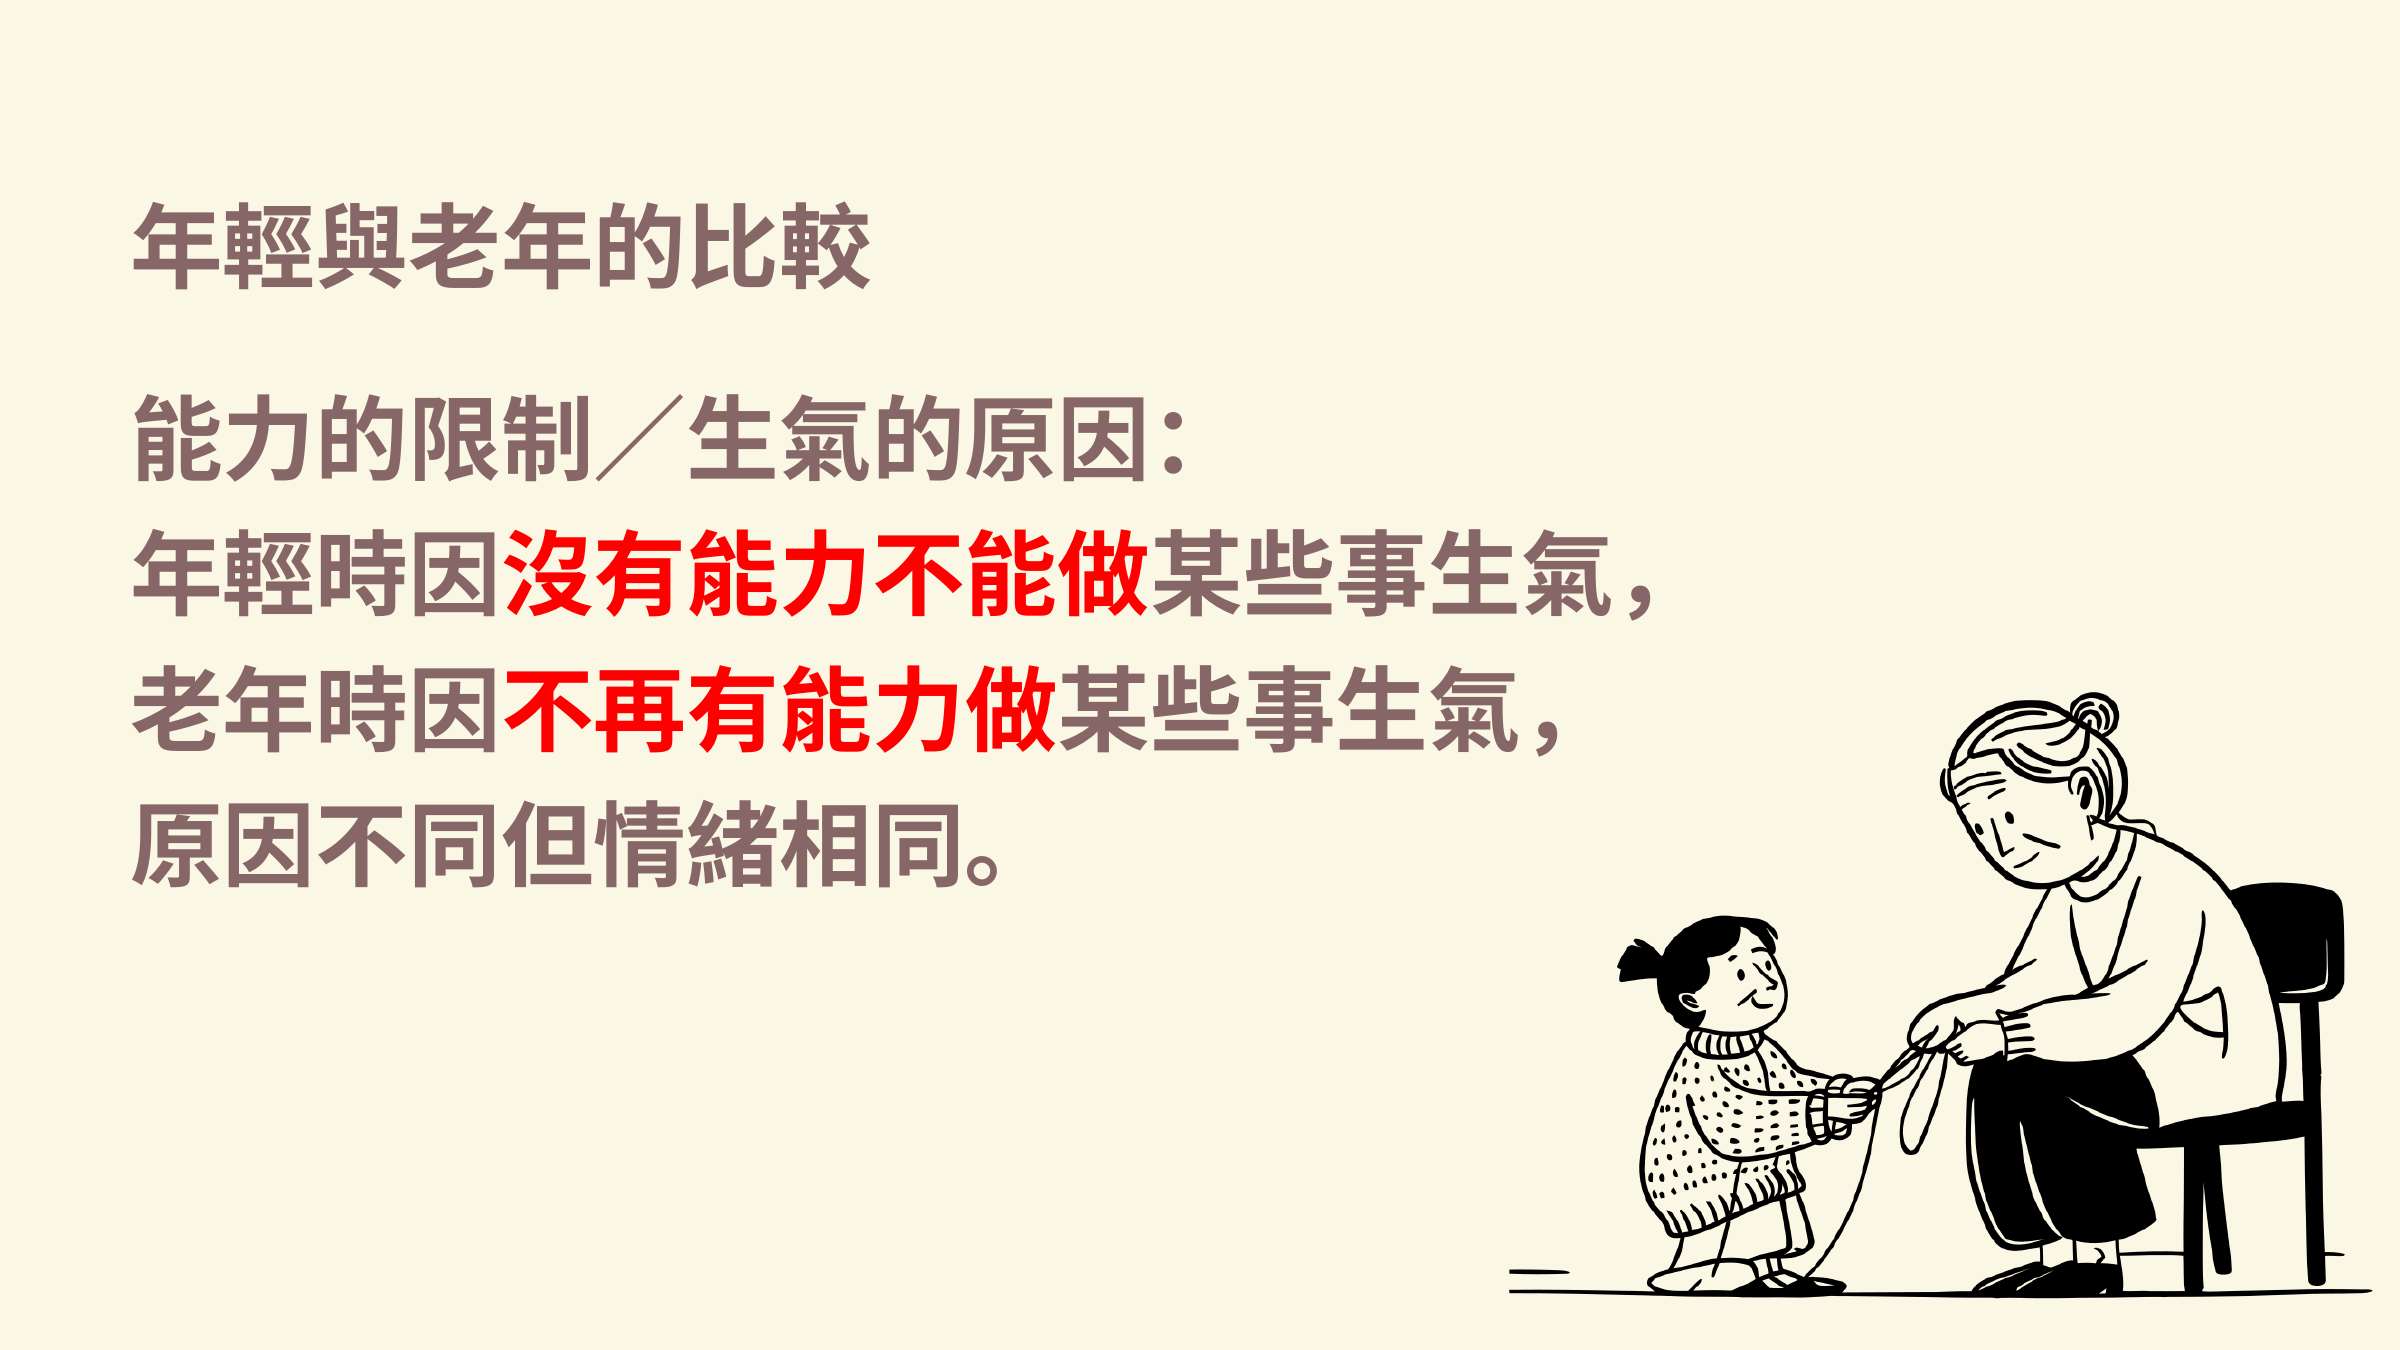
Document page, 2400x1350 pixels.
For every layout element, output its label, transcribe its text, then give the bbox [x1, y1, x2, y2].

picture [1494, 474, 2400, 1350]
text_box 能力的限制／生氣的原因： 年輕時因沒有能力不能做某些事生氣， 老年時因不再有能力做某些事生氣， 原因不同但情緒相同。 [130, 356, 1740, 1033]
text_box 年輕與老年的比較 [130, 184, 900, 301]
